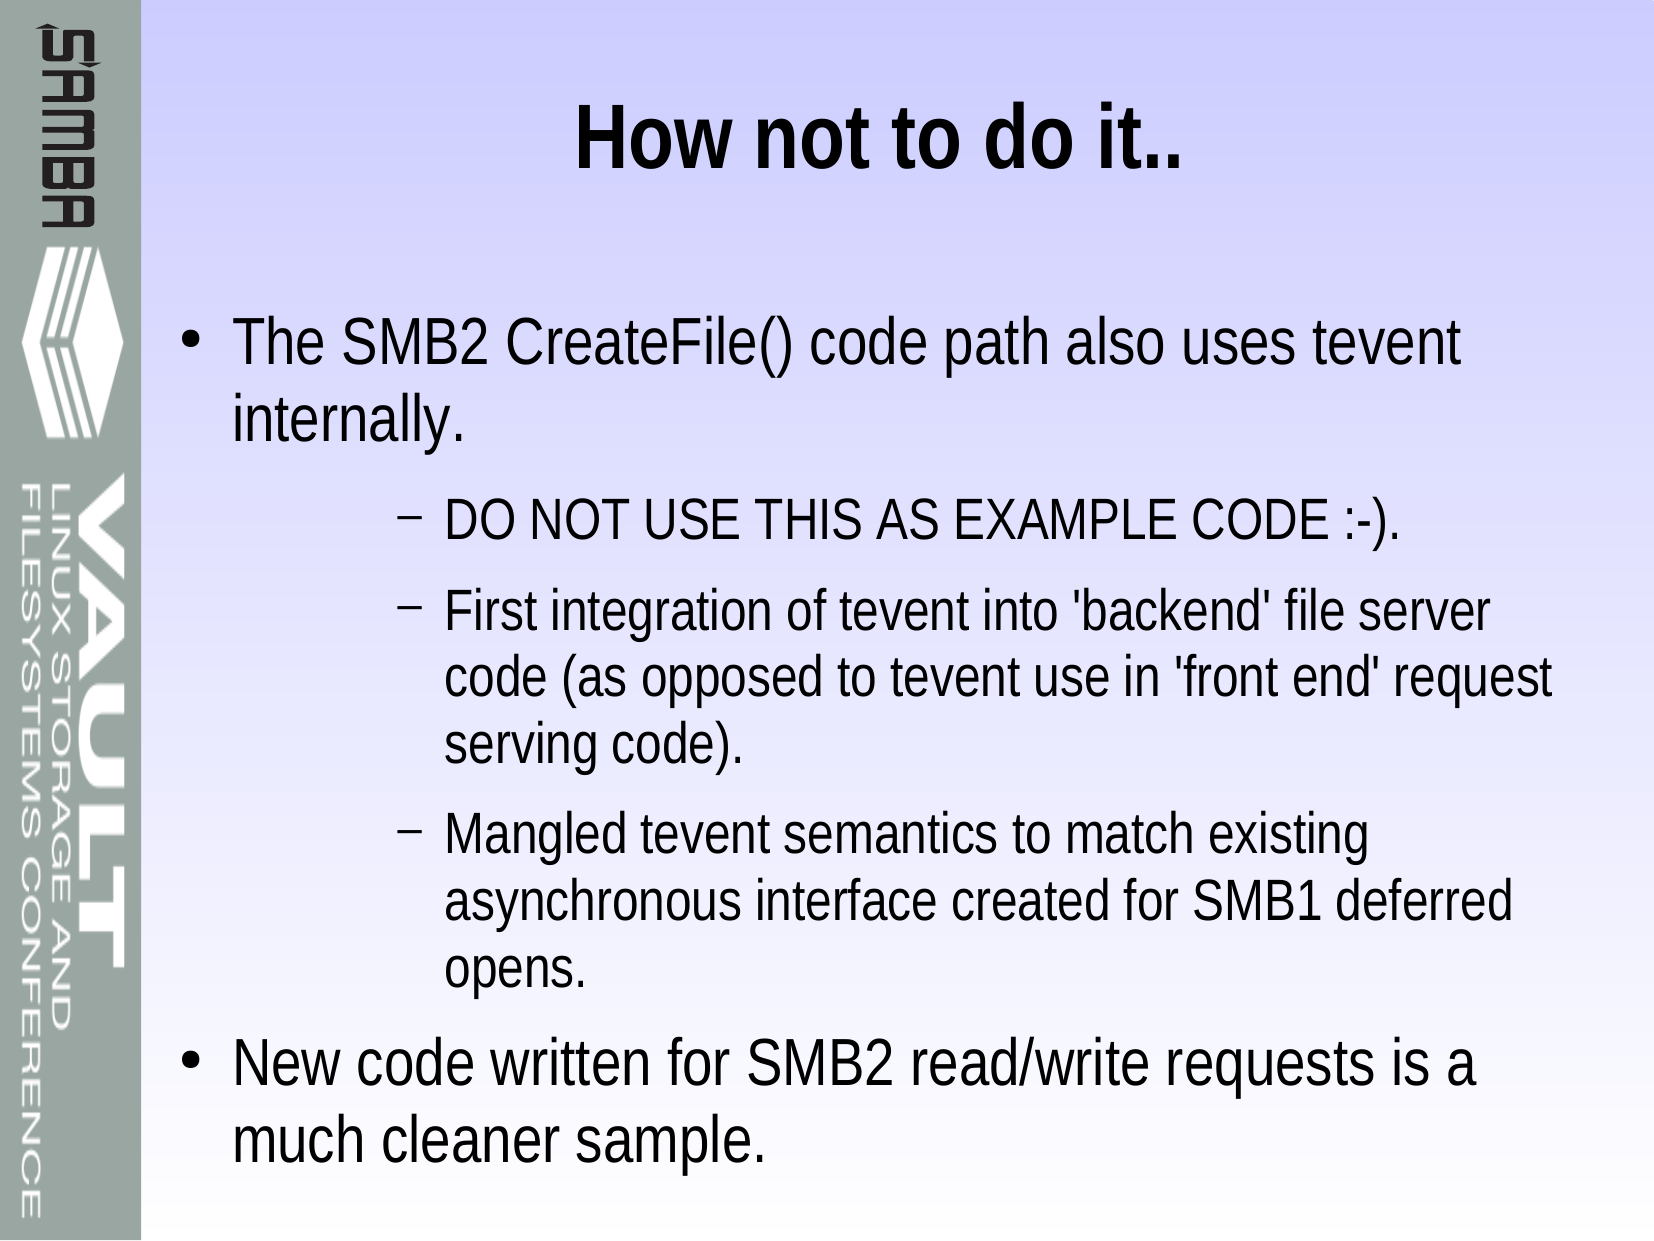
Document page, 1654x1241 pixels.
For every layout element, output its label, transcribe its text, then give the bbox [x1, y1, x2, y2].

list The SMB2 CreateFile() code path also uses tevent internally. DO NOT USE THIS AS EXAMPLE CODE :-). First integration of tevent into 'backend' file server code (as opposed to tevent use in 'front end' request serving code). Mangled tevent semantics to match existing asynchronous interface created for SMB1 deferred opens. New code written for SMB2 read/write requests is a much cleaner sample. [161, 302, 1574, 1211]
title How not to do it.. [173, 31, 1586, 239]
picture [0, 241, 145, 1225]
